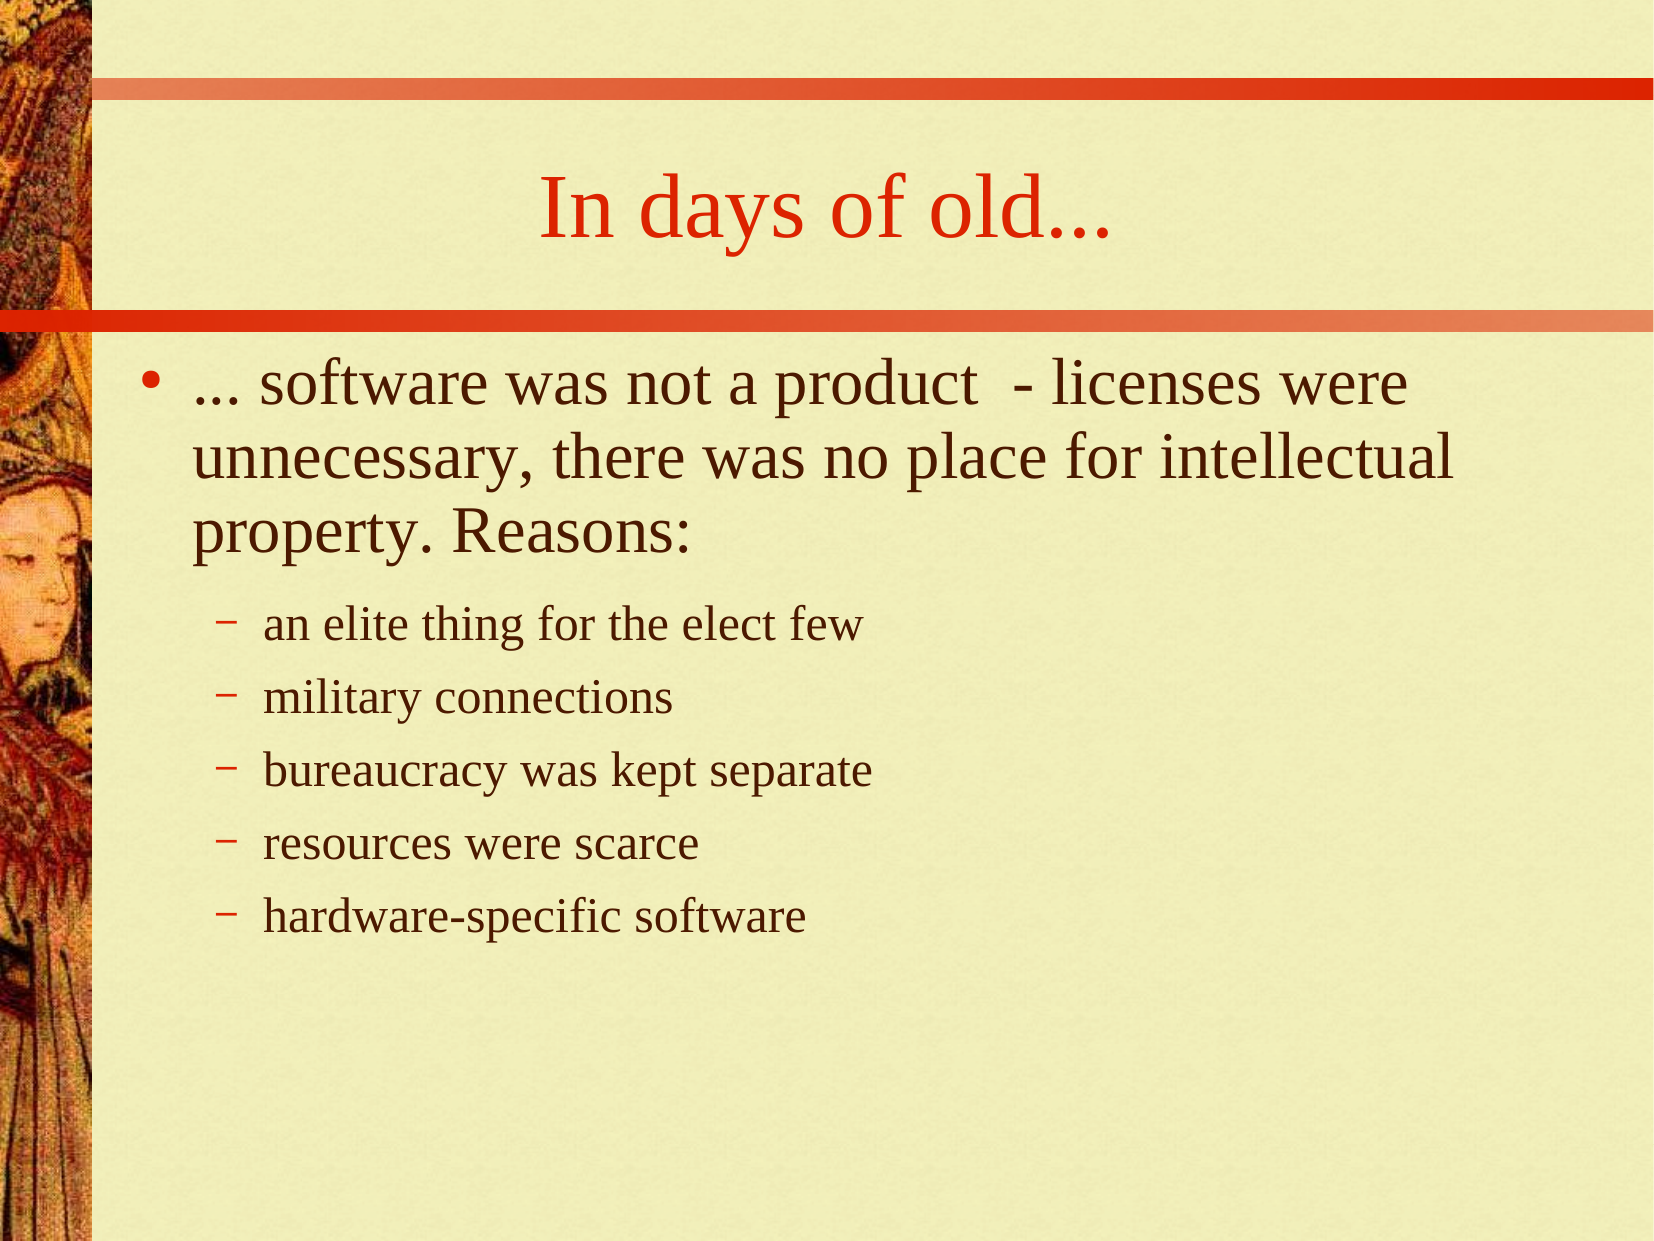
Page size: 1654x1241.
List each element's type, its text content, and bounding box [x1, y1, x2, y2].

title In days of old... [121, 102, 1534, 311]
picture [0, 0, 1654, 310]
list ... software was not a product - licenses were unnecessary, there was no place for intellectual property. Reasons: an elite thing for the elect few military connections bureaucracy was kept separate resources were scarce hardware-specific software [121, 344, 1534, 1127]
picture [0, 332, 1654, 1241]
